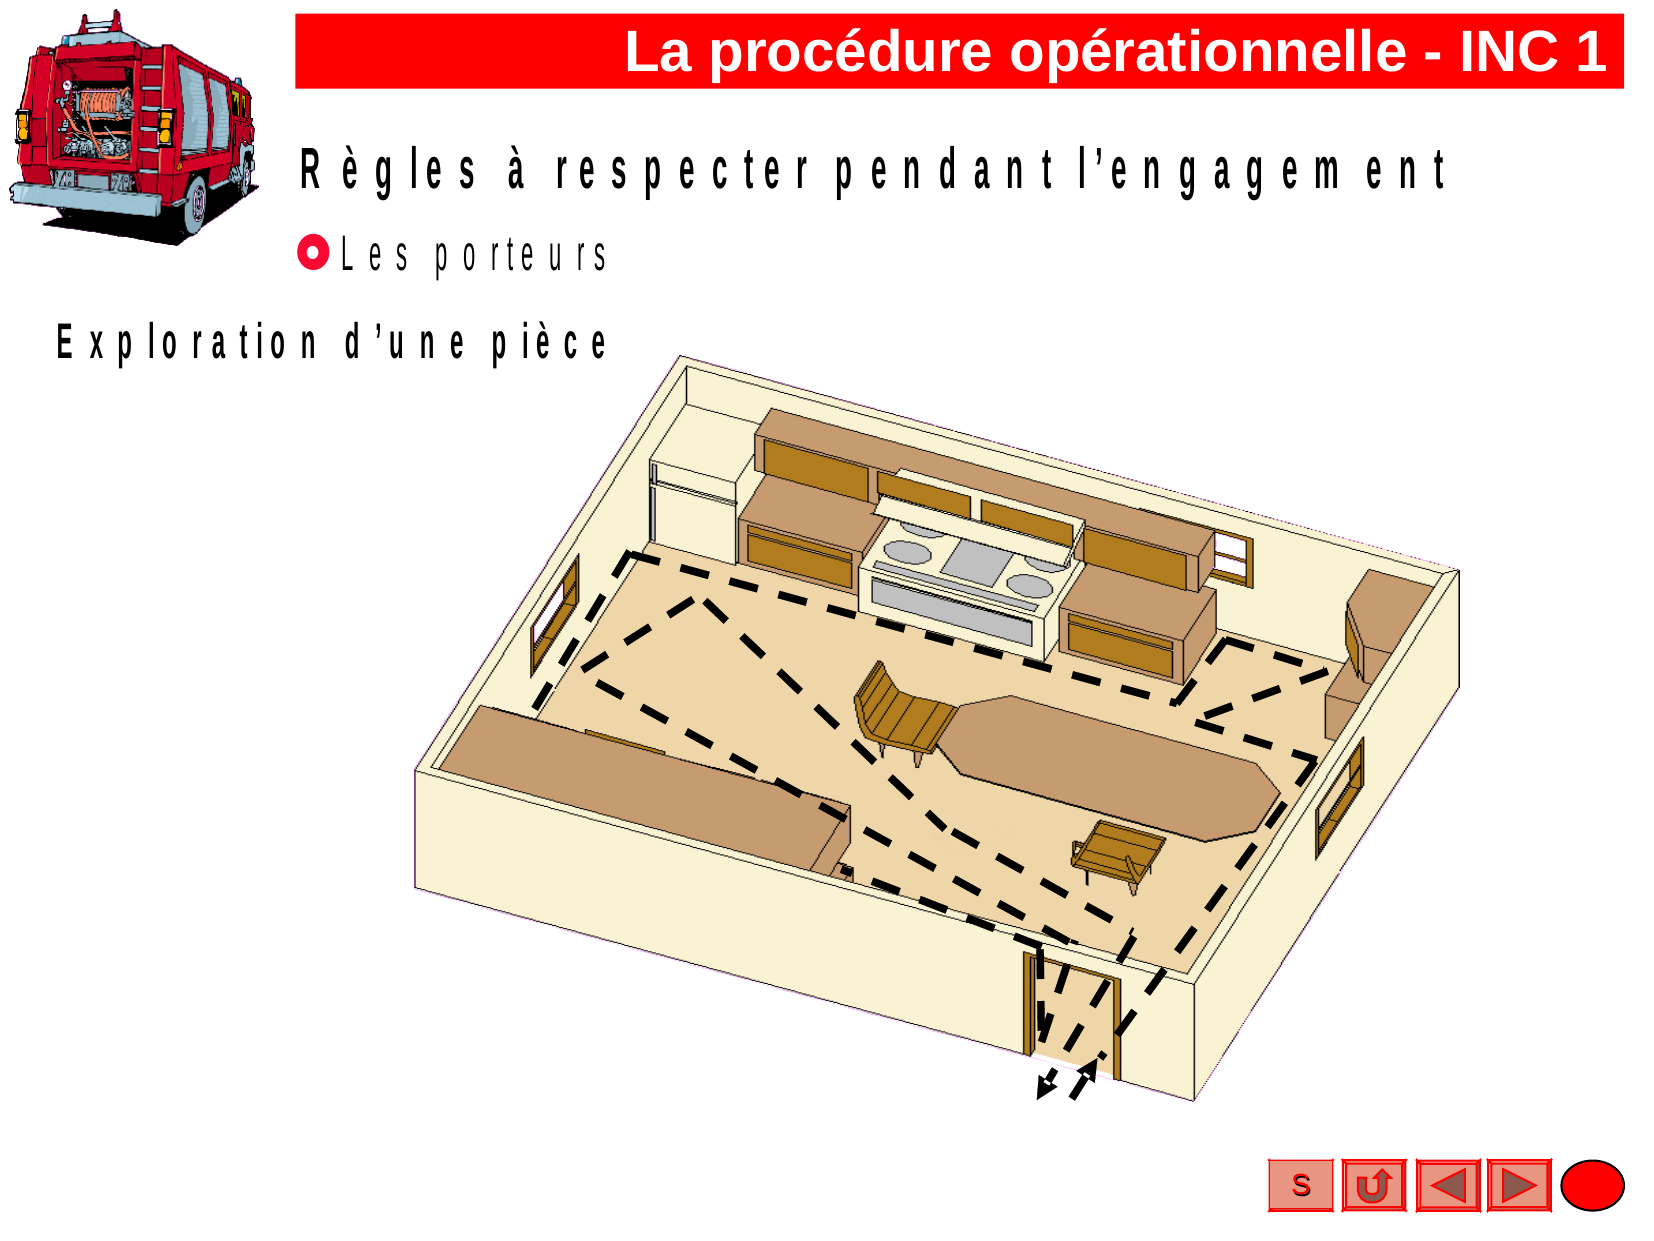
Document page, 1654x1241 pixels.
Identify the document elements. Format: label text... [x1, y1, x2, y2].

text_box [1561, 1160, 1625, 1211]
text_box La procédure opérationnelle - INC 1 [295, 13, 1625, 89]
picture [8, 8, 260, 246]
picture [26, 113, 1491, 1123]
